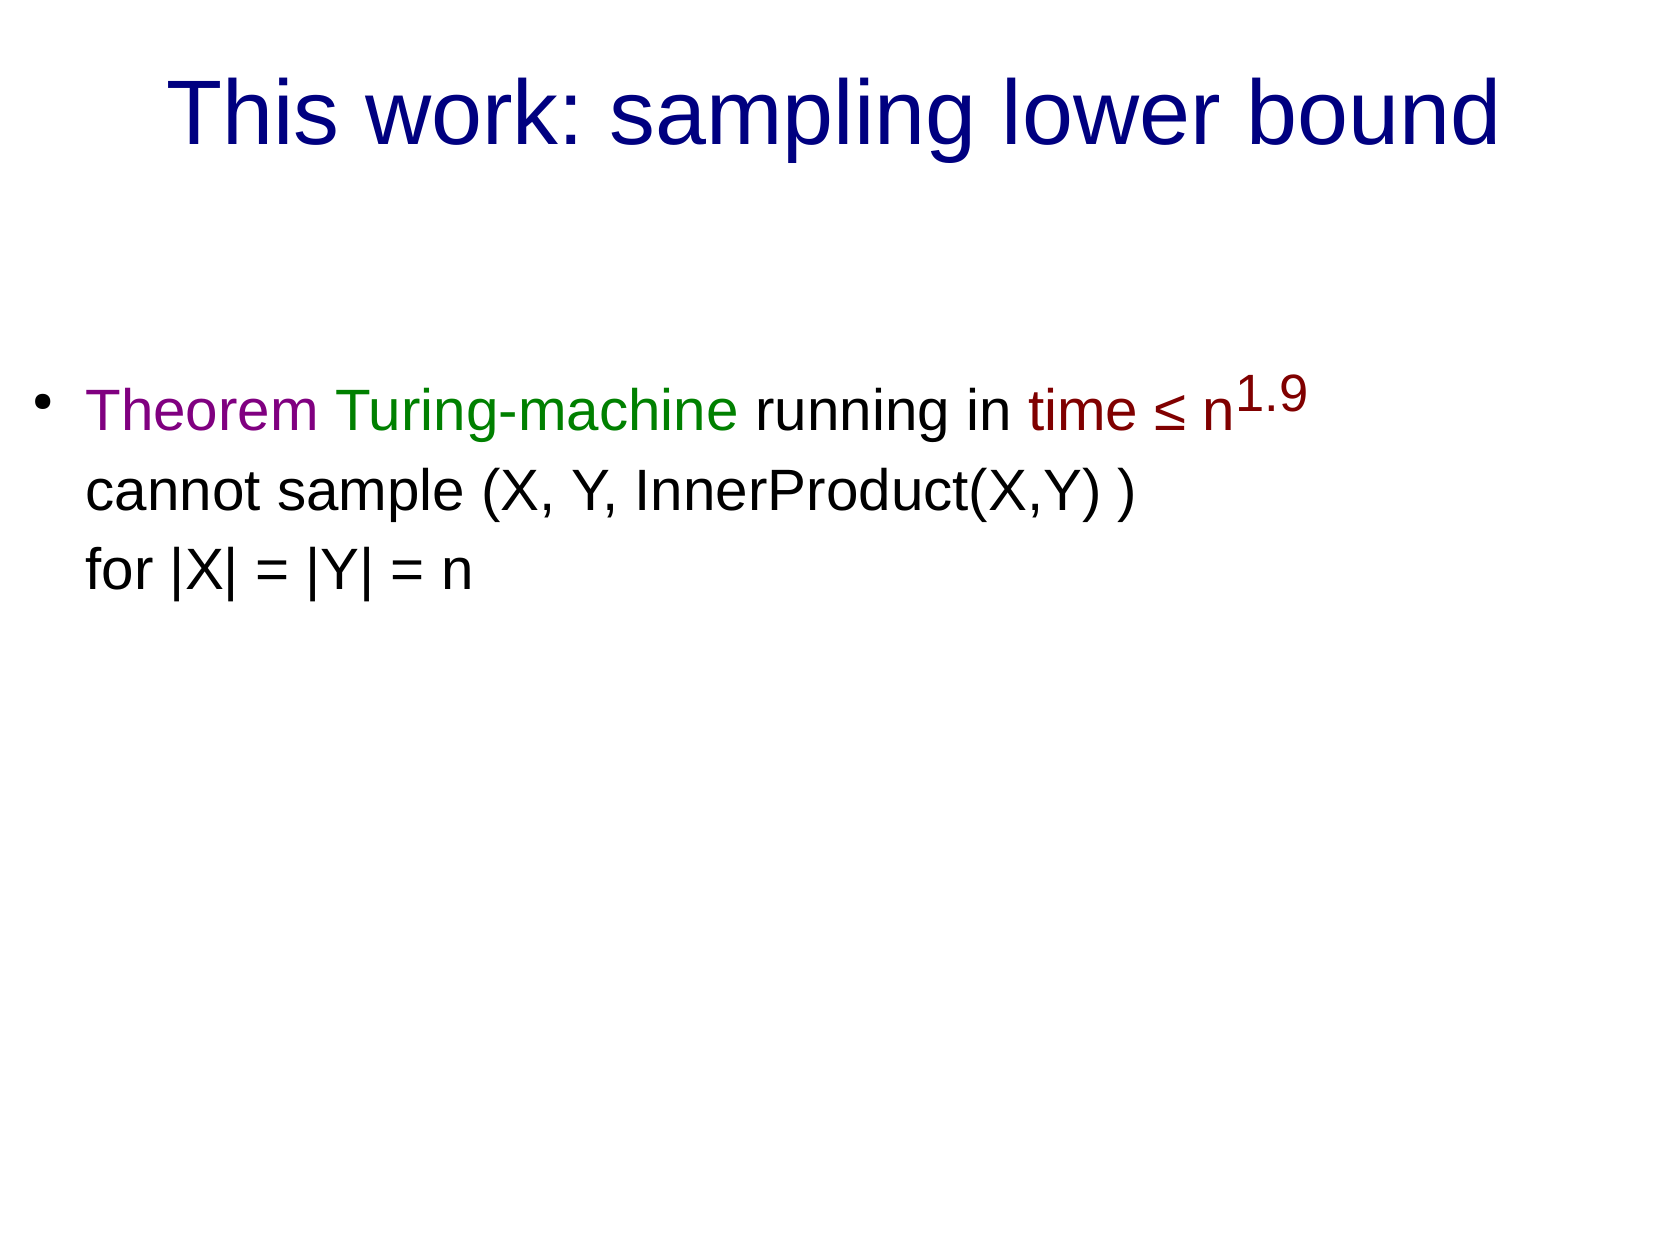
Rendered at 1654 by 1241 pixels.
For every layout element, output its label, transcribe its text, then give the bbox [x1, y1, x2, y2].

title This work: sampling lower bound [131, 37, 1538, 188]
list Theorem Turing-machine running in time ≤ n1.9 cannot sample (X, Y, InnerProduct(X,Y) ) for |X| = |Y| = n [0, 187, 1654, 1238]
